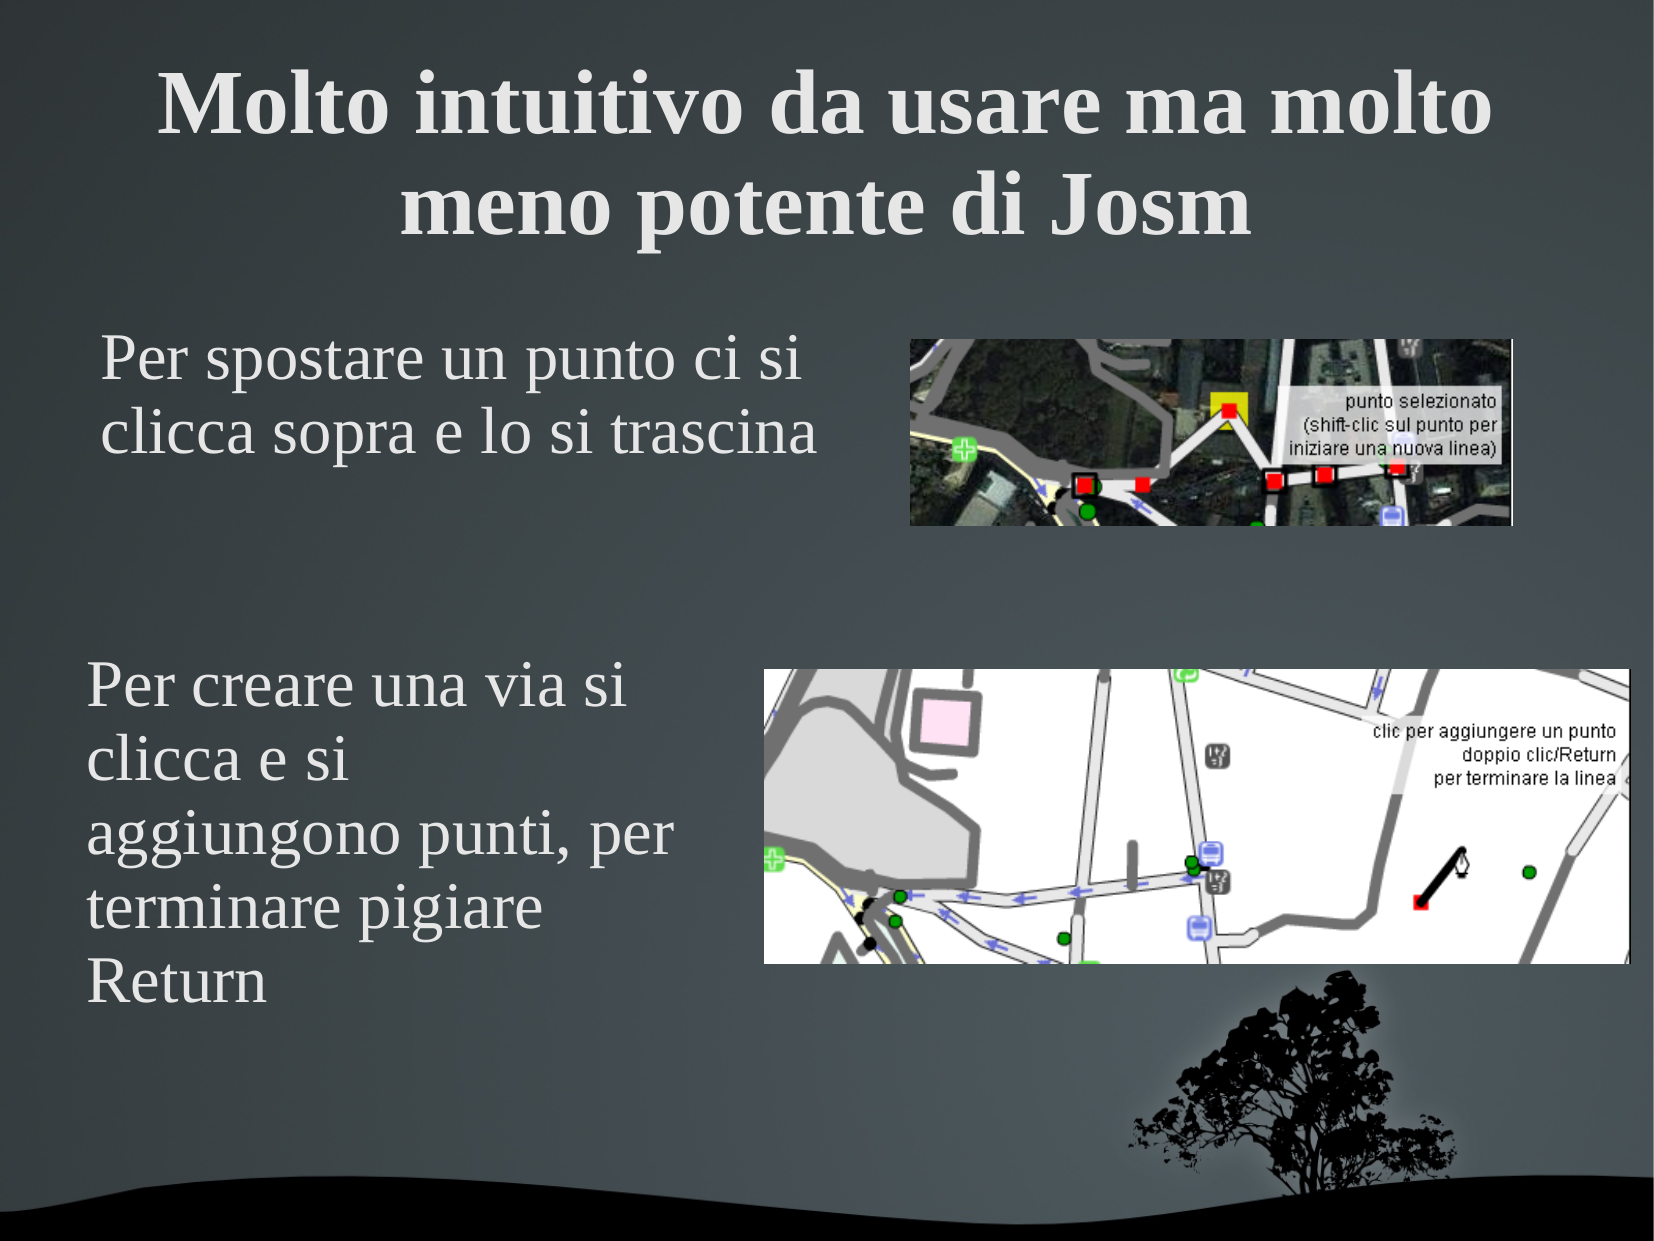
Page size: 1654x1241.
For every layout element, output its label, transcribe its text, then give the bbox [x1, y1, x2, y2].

list Per spostare un punto ci si clicca sopra e lo si trascina [29, 319, 922, 502]
title Molto intuitivo da usare ma molto meno potente di Josm [82, 49, 1571, 257]
picture [0, 0, 1654, 1241]
list Per creare una via si clicca e si aggiungono punti, per terminare pigiare Return [15, 646, 677, 1093]
